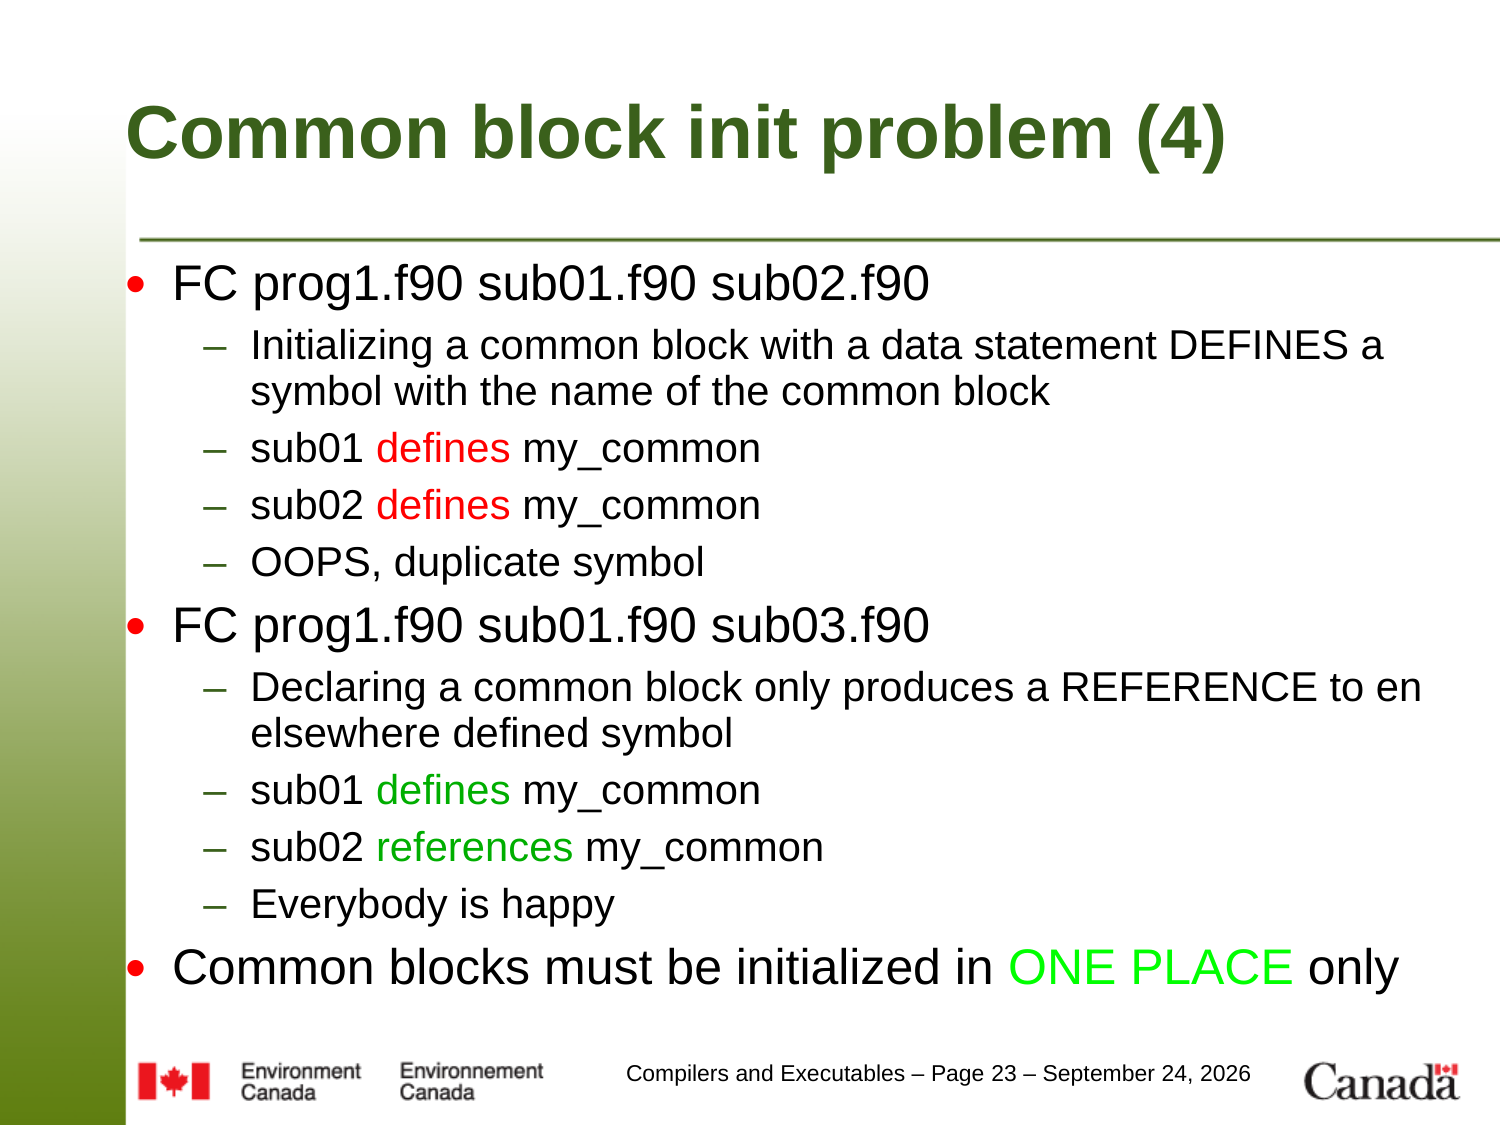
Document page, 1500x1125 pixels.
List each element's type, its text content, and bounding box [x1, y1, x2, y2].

title Common block init problem (4) [125, 52, 1463, 213]
list FC prog1.f90 sub01.f90 sub02.f90 Initializing a common block with a data statement DEFINES a symbol with the name of the common block sub01 defines my_common sub02 defines my_common OOPS, duplicate symbol FC prog1.f90 sub01.f90 sub03.f90 Declaring a common block only produces a REFERENCE to en elsewhere defined symbol sub01 defines my_common sub02 references my_common Everybody is happy Common blocks must be initialized in ONE PLACE only [125, 255, 1463, 1009]
picture [0, 0, 1500, 1125]
